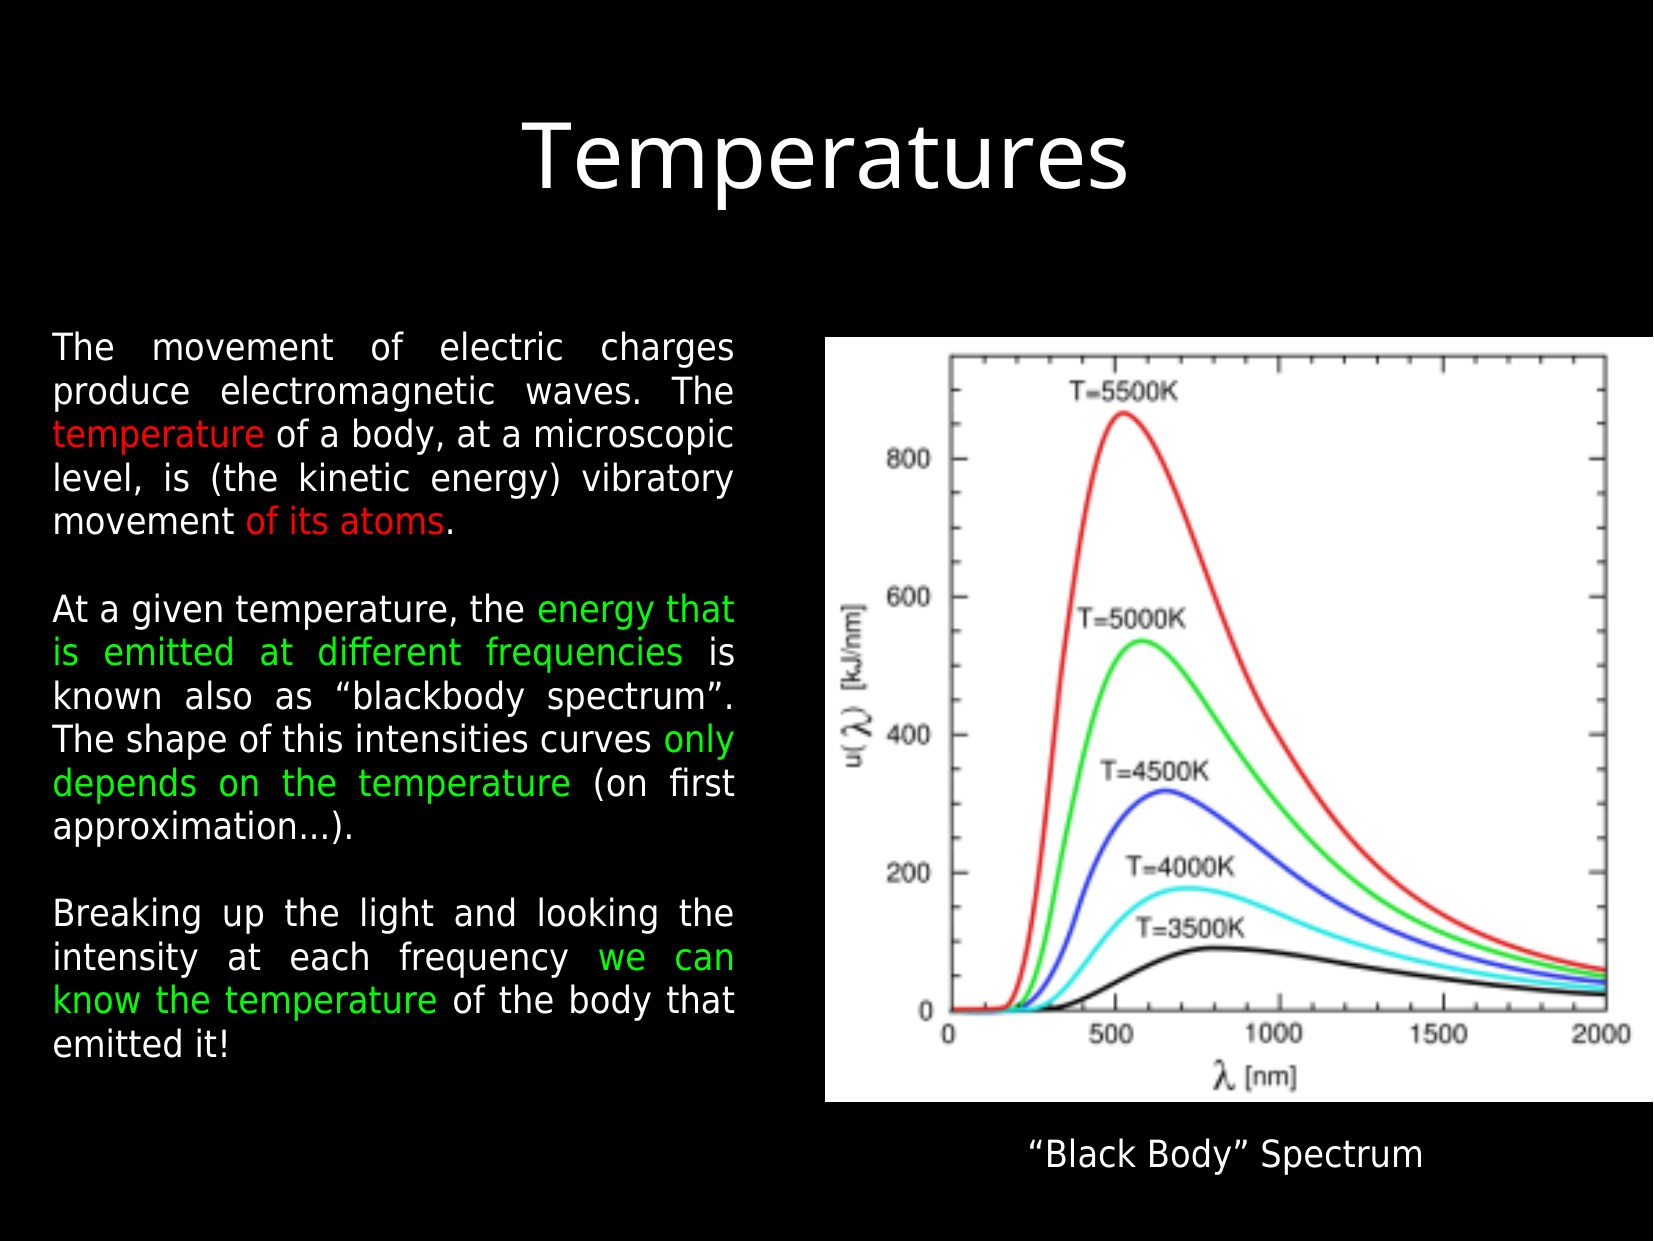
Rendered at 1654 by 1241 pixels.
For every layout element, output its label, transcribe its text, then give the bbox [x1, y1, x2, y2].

picture [825, 337, 1653, 1102]
title Temperatures [82, 56, 1571, 250]
text_box “Black Body” Spectrum [1012, 1125, 1653, 1184]
text_box The movement of electric charges produce electromagnetic waves. The temperature of a body, at a microscopic level, is (the kinetic energy) vibratory movement of its atoms. At a given temperature, the energy that is emitted at different frequencies is known also as “blackbody spectrum”. The shape of this intensities curves only depends on the temperature (on first approximation...). Breaking up the light and looking the intensity at each frequency we can know the temperature of the body that emitted it! [37, 318, 751, 1074]
